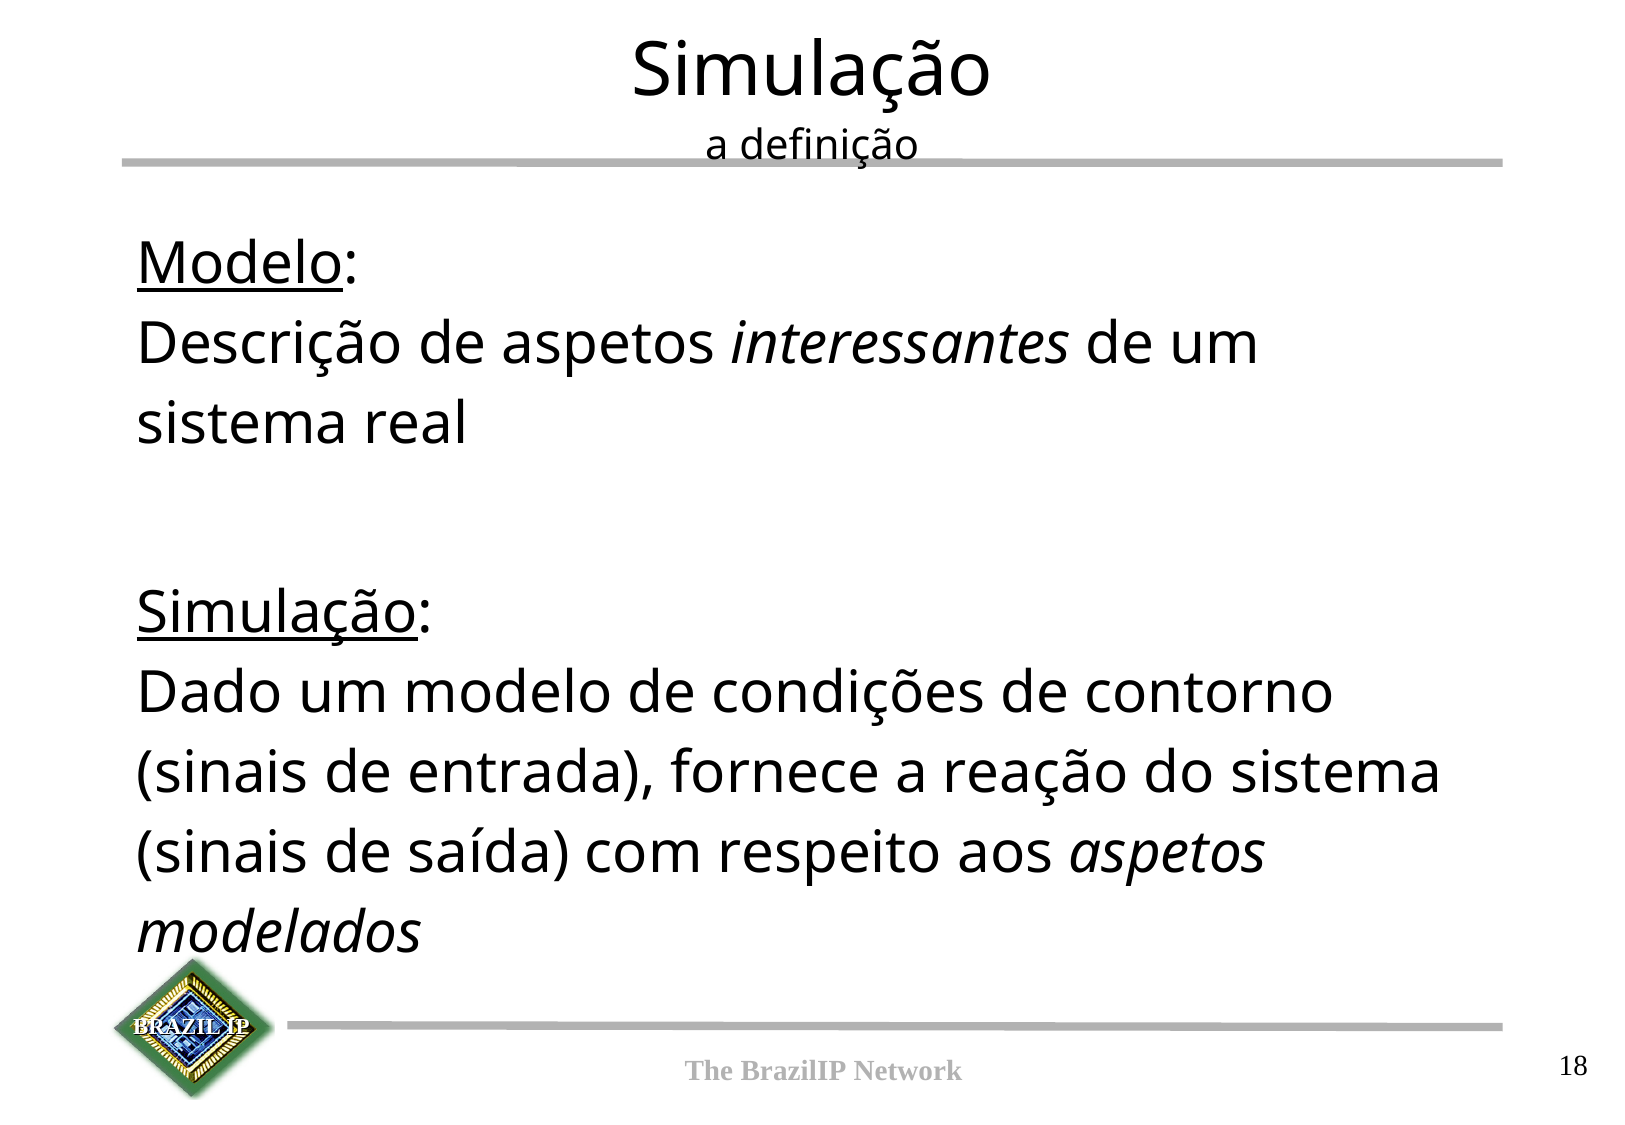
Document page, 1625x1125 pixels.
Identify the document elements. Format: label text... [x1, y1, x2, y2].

title Simulação a definição [121, 15, 1503, 172]
list Modelo: Descrição de aspetos interessantes de um sistema real Simulação: Dado um modelo de condições de contorno (sinais de entrada), fornece a reação do sistema (sinais de saída) com respeito aos aspetos modelados [121, 212, 1488, 943]
picture [108, 953, 275, 1100]
